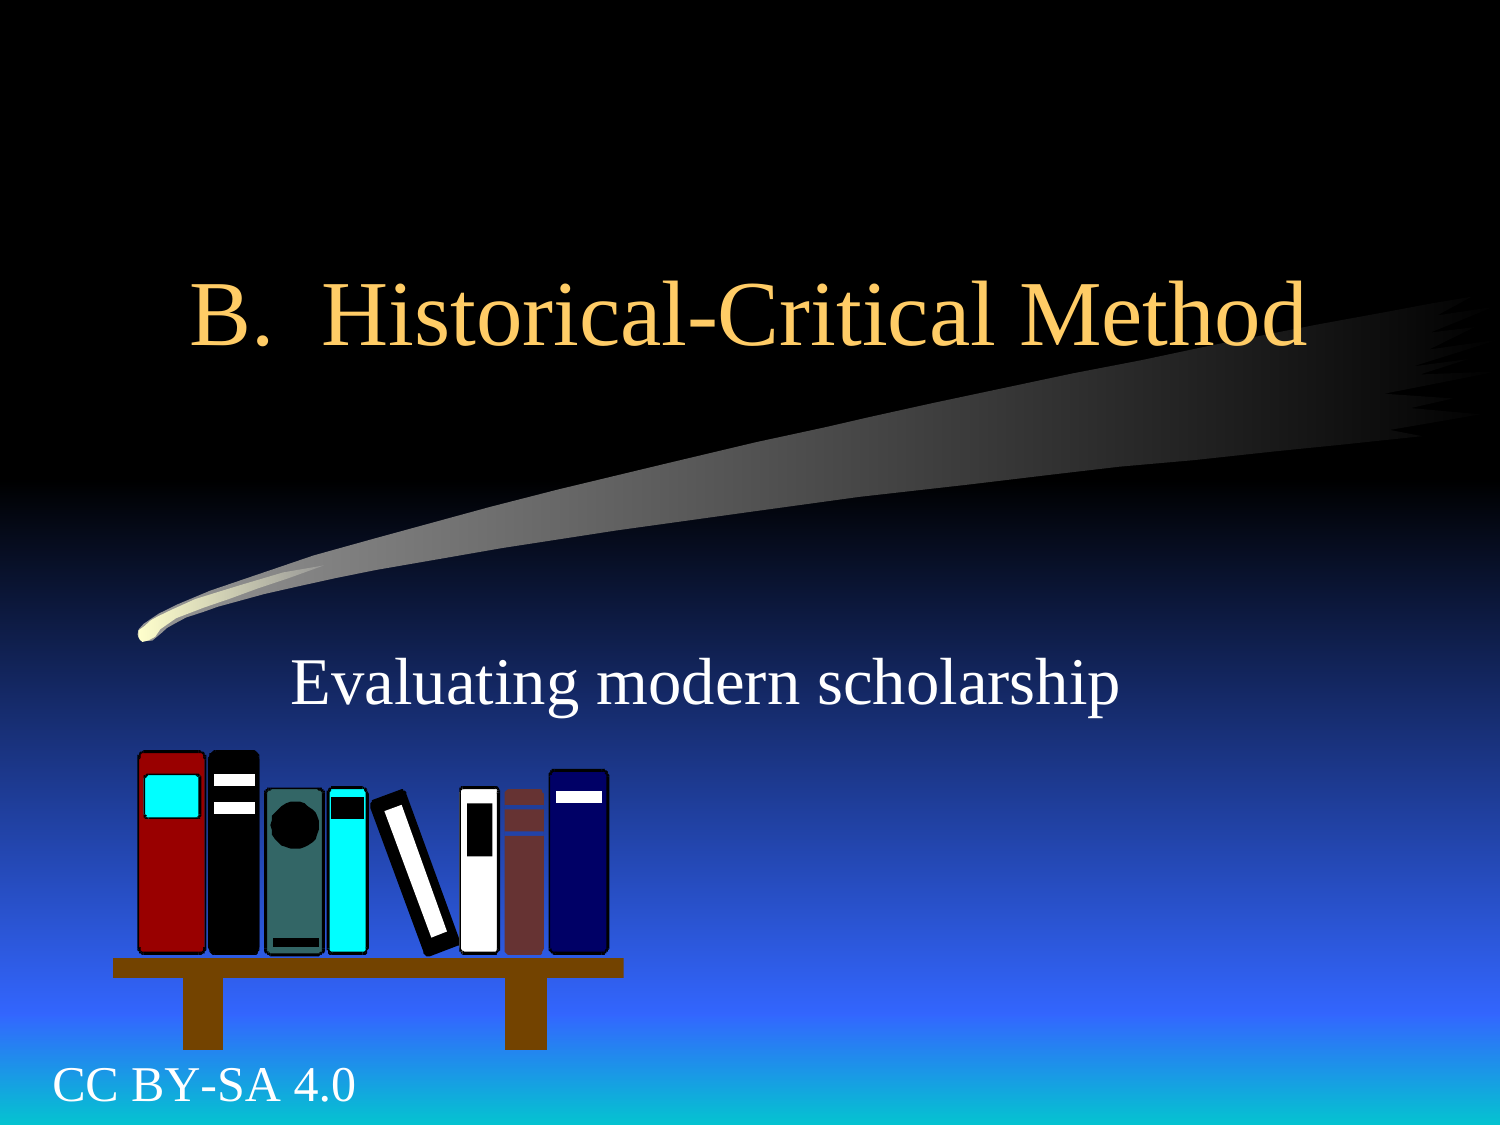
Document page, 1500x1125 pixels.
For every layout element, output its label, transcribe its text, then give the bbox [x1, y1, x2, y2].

text_box CC BY-SA 4.0 [37, 1050, 526, 1121]
title B. Historical-Critical Method [112, 185, 1388, 374]
picture [112, 750, 624, 1051]
subtitle Evaluating modern scholarship [225, 637, 1276, 926]
